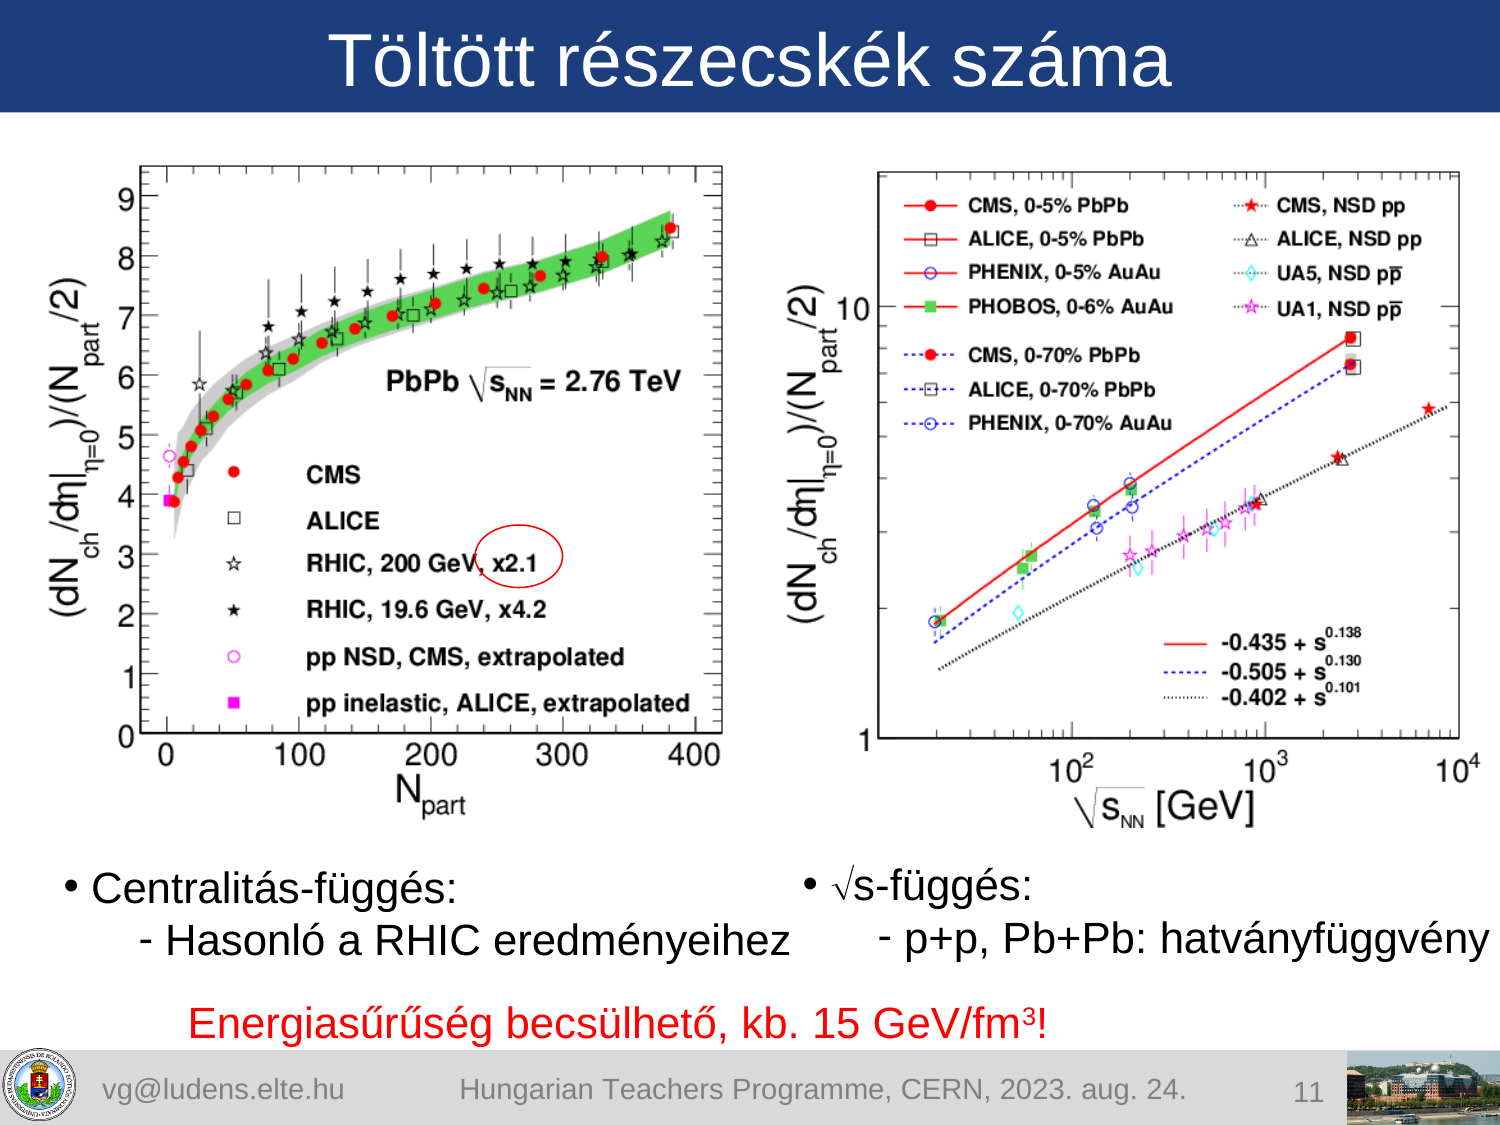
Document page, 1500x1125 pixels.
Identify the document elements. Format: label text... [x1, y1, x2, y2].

text_box s-függés: p+p, Pb+Pb: hatványfüggvény [786, 849, 1500, 970]
picture [24, 131, 751, 823]
picture [762, 137, 1488, 828]
picture [1347, 1051, 1500, 1125]
title Töltött részecskék száma [0, 0, 1500, 113]
picture [2, 1048, 76, 1121]
text_box Centralitás-függés: Hasonló a RHIC eredményeihez [47, 851, 808, 973]
text_box Energiasűrűség becsülhető, kb. 15 GeV/fm3! [172, 987, 1065, 1056]
